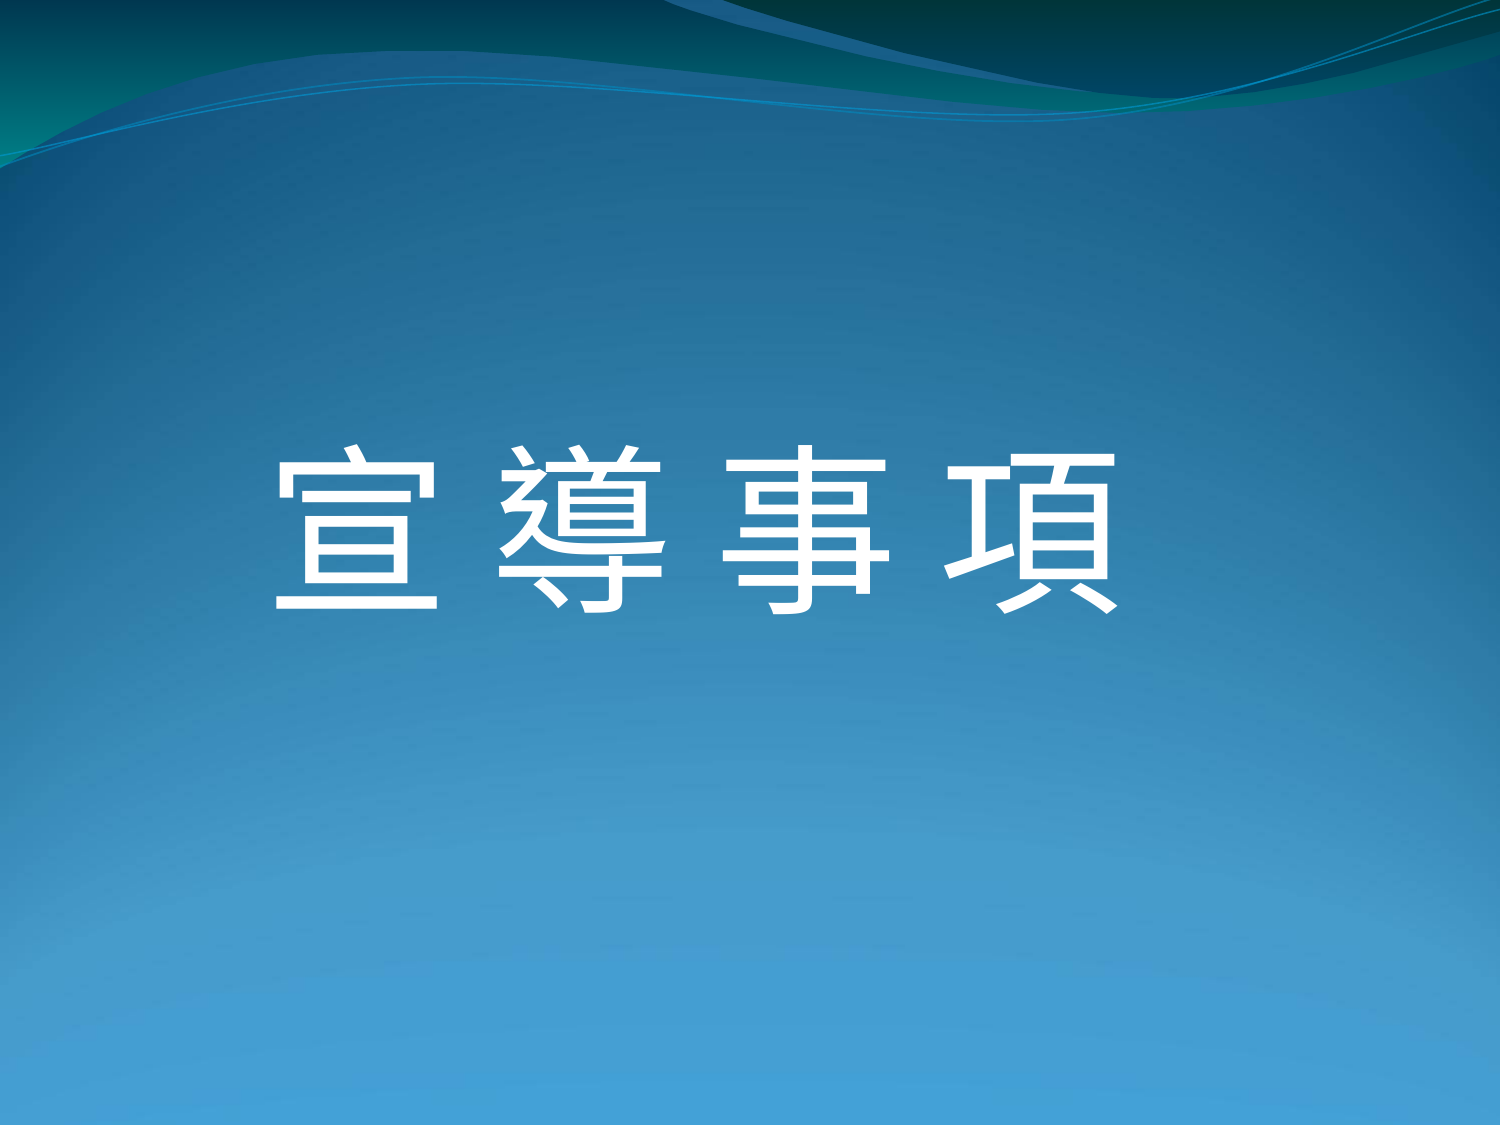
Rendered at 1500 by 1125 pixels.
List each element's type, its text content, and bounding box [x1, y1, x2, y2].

subtitle 宣 導 事 項 [265, 408, 1341, 775]
